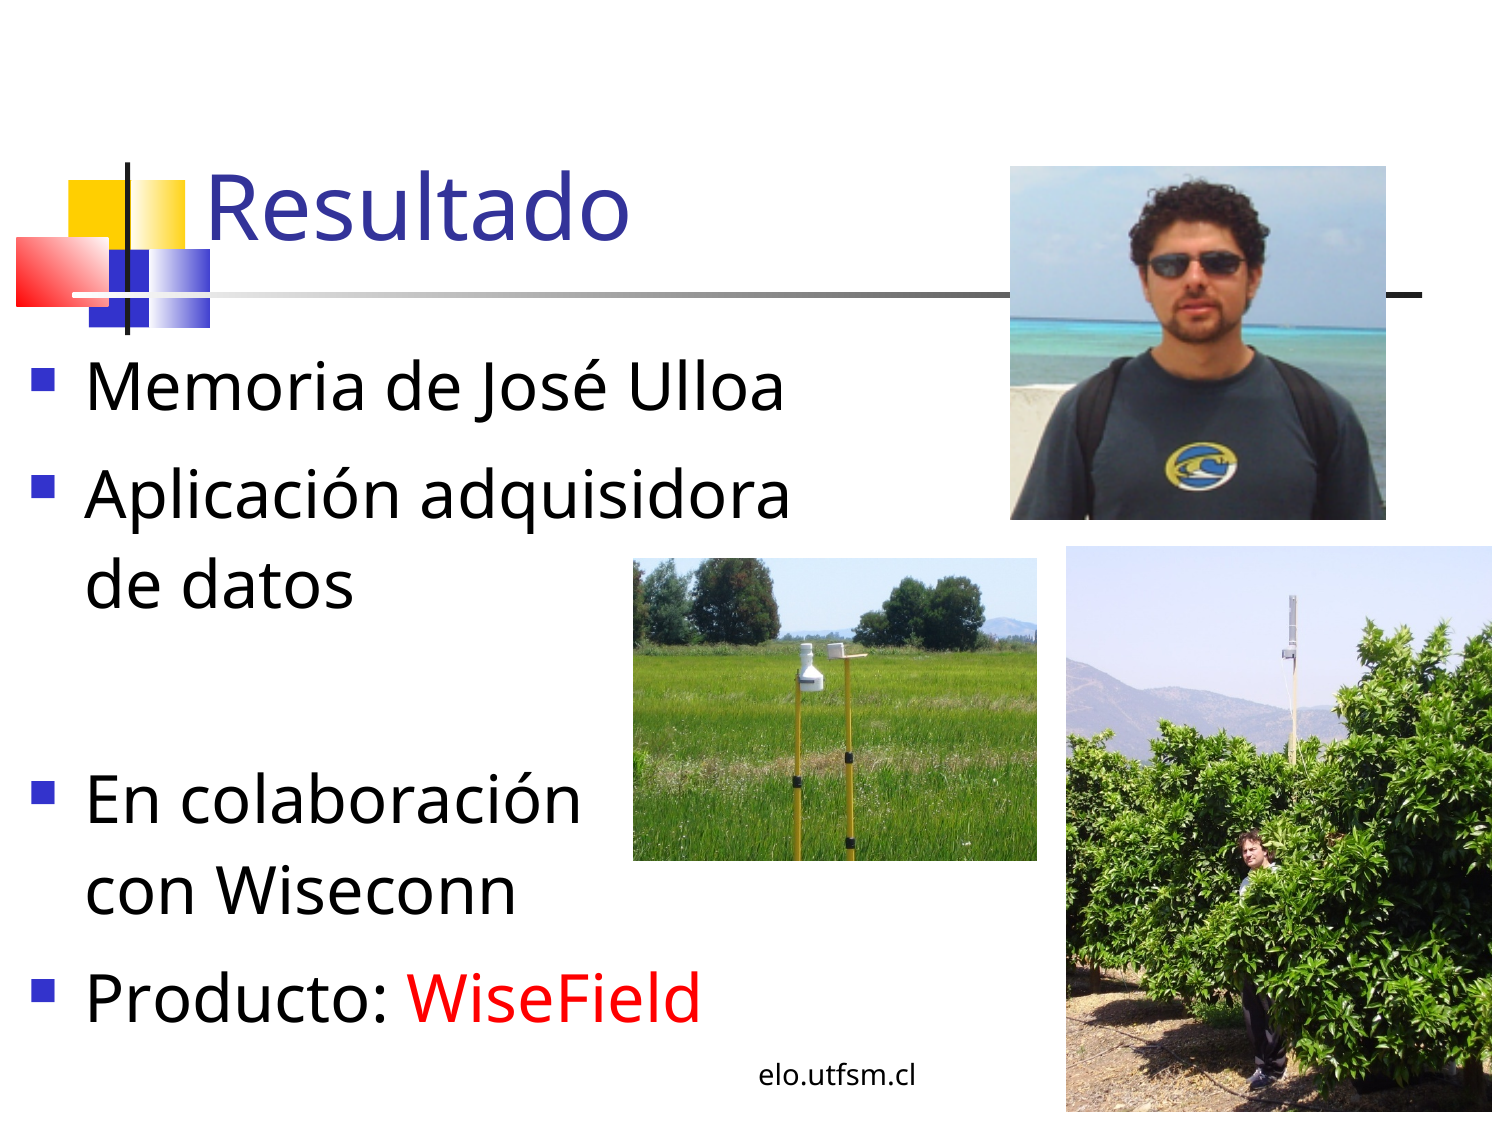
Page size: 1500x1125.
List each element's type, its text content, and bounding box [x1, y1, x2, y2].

picture [633, 558, 1037, 861]
list Memoria de José Ulloa Aplicación adquisidora de datos En colaboración con Wiseconn Producto: WiseField [13, 332, 1292, 1013]
picture [1010, 166, 1386, 521]
picture [1066, 546, 1492, 1112]
text_box elo.utfsm.cl [599, 1024, 1066, 1100]
title Resultado [188, 35, 1269, 276]
